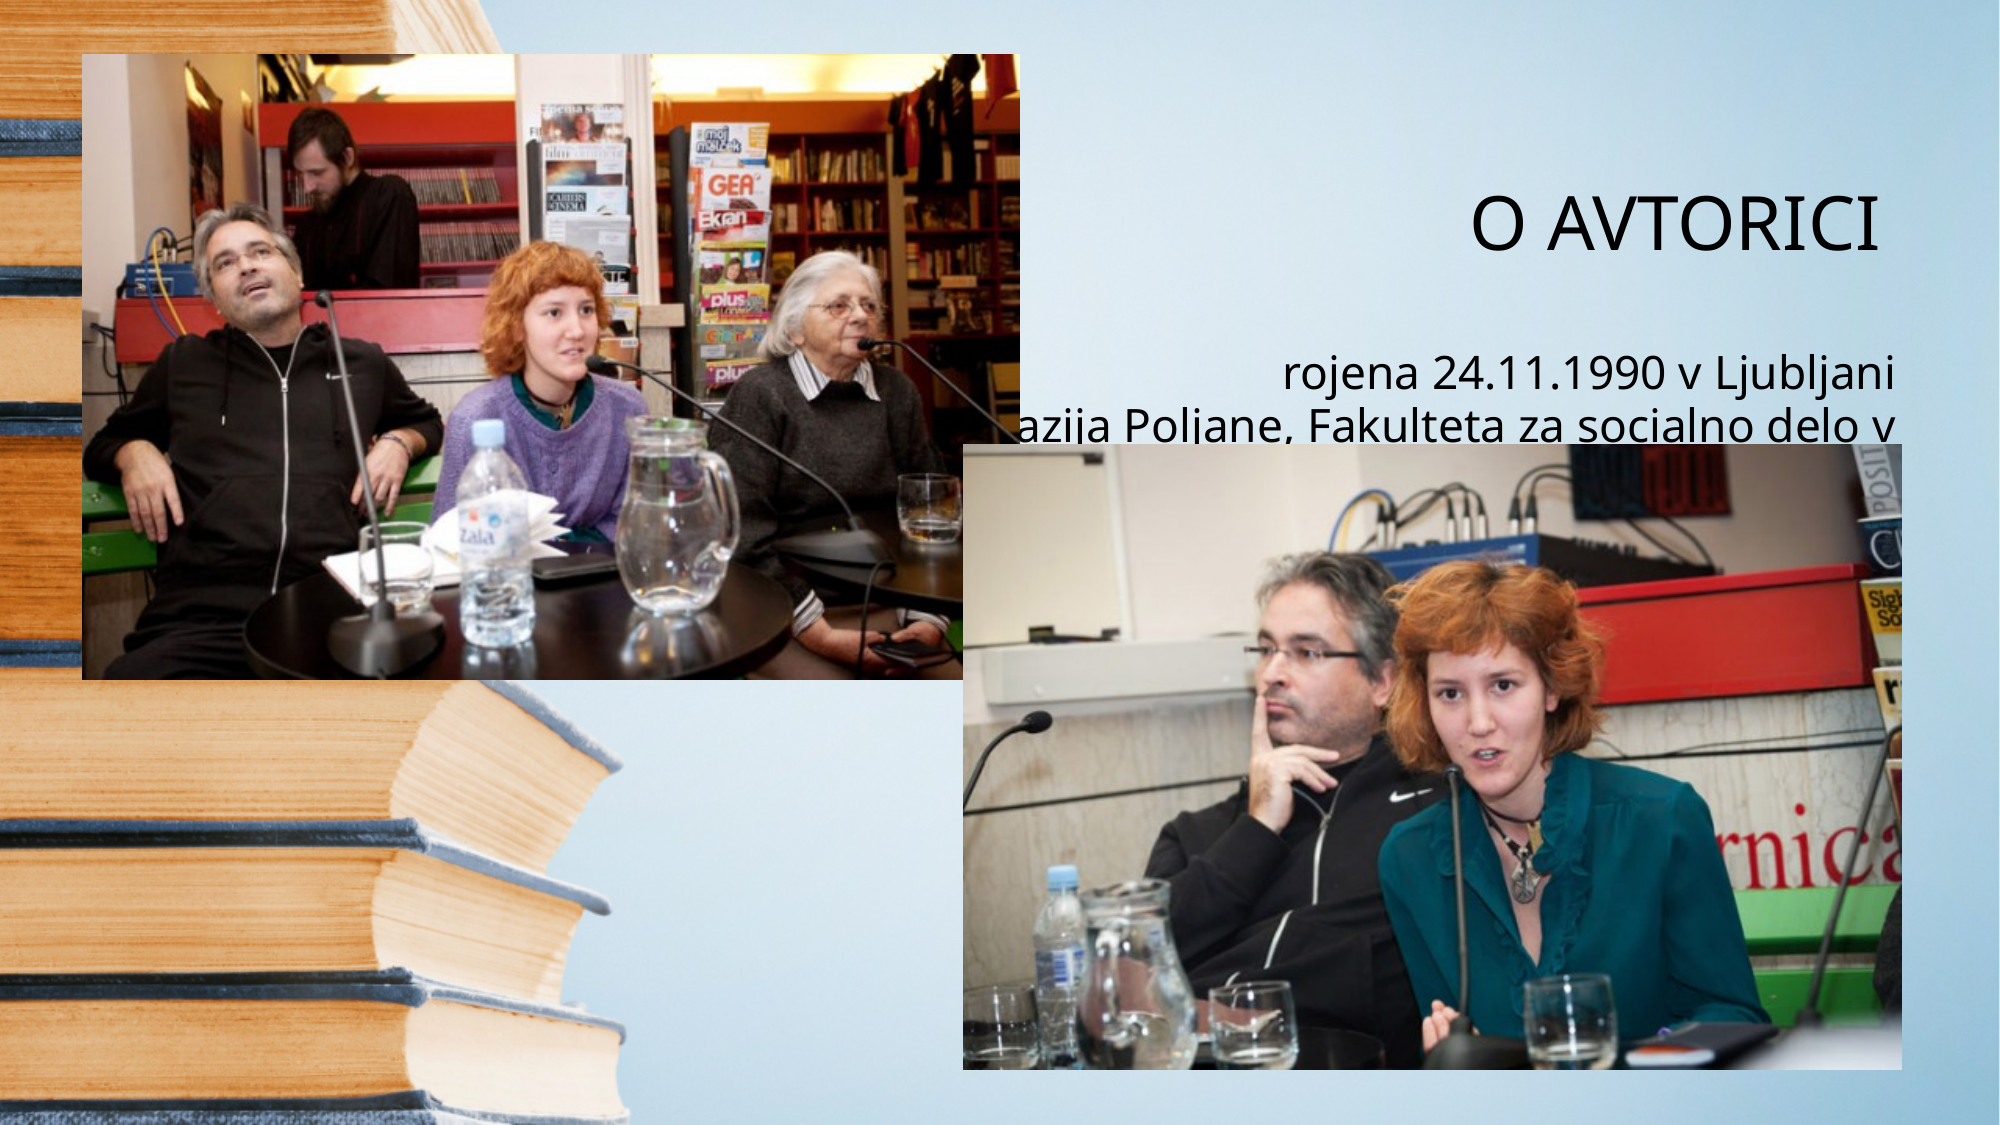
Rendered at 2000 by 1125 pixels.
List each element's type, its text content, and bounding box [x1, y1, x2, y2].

title O AVTORICI [1020, 113, 1902, 277]
subtitle rojena 24.11.1990 v Ljubljani OŠ Tone Čufar, Gimnazija Poljane, Fakulteta za socialno delo v Ljubljani dela: Od RTM do WTF, 2008 Lepe punce lepo bruhajo, 2012, kolumne na Siol.net(Poroka … tudi če ne?, Vzemimo varčevanje za res, Nevarnost ženstvenosti) [550, 338, 1917, 1094]
picture [0, 0, 2000, 1125]
